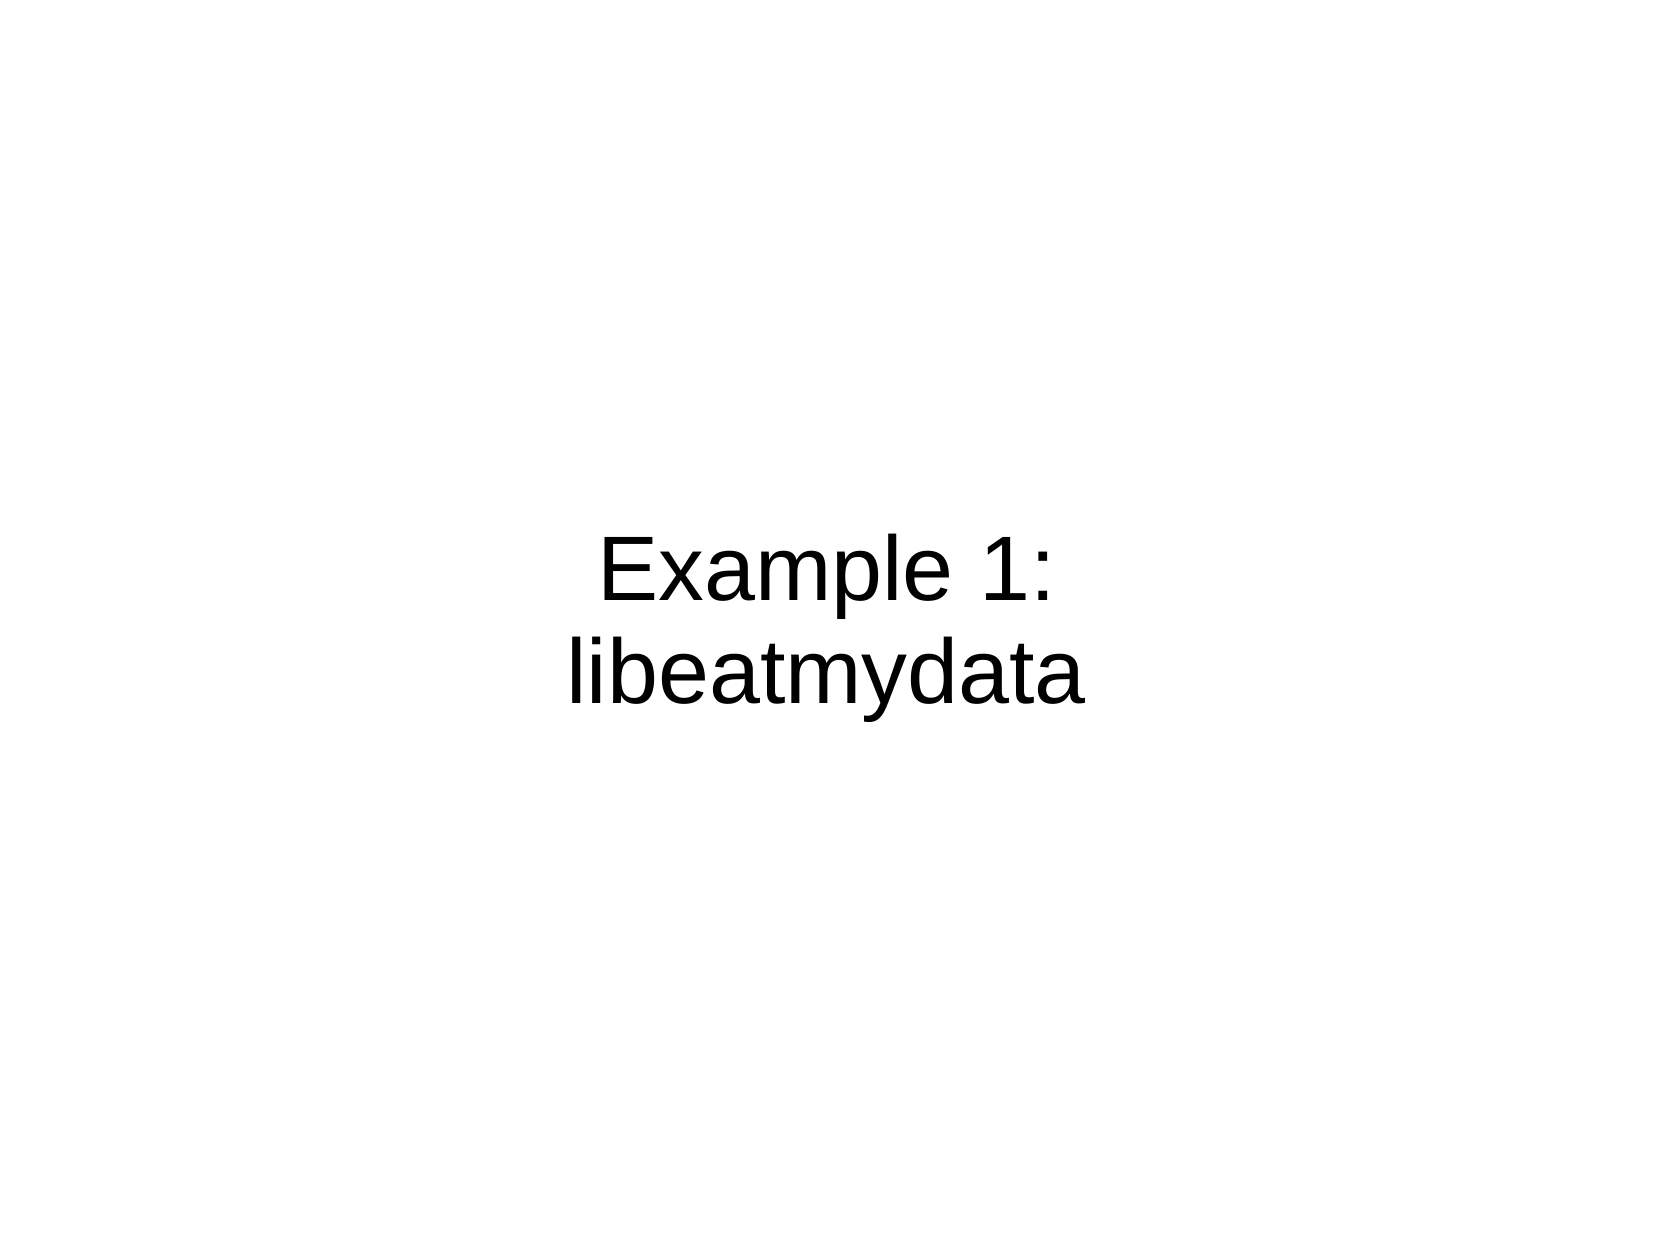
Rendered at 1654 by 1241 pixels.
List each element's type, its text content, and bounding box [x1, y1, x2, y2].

title Example 1: libeatmydata [82, 517, 1571, 723]
